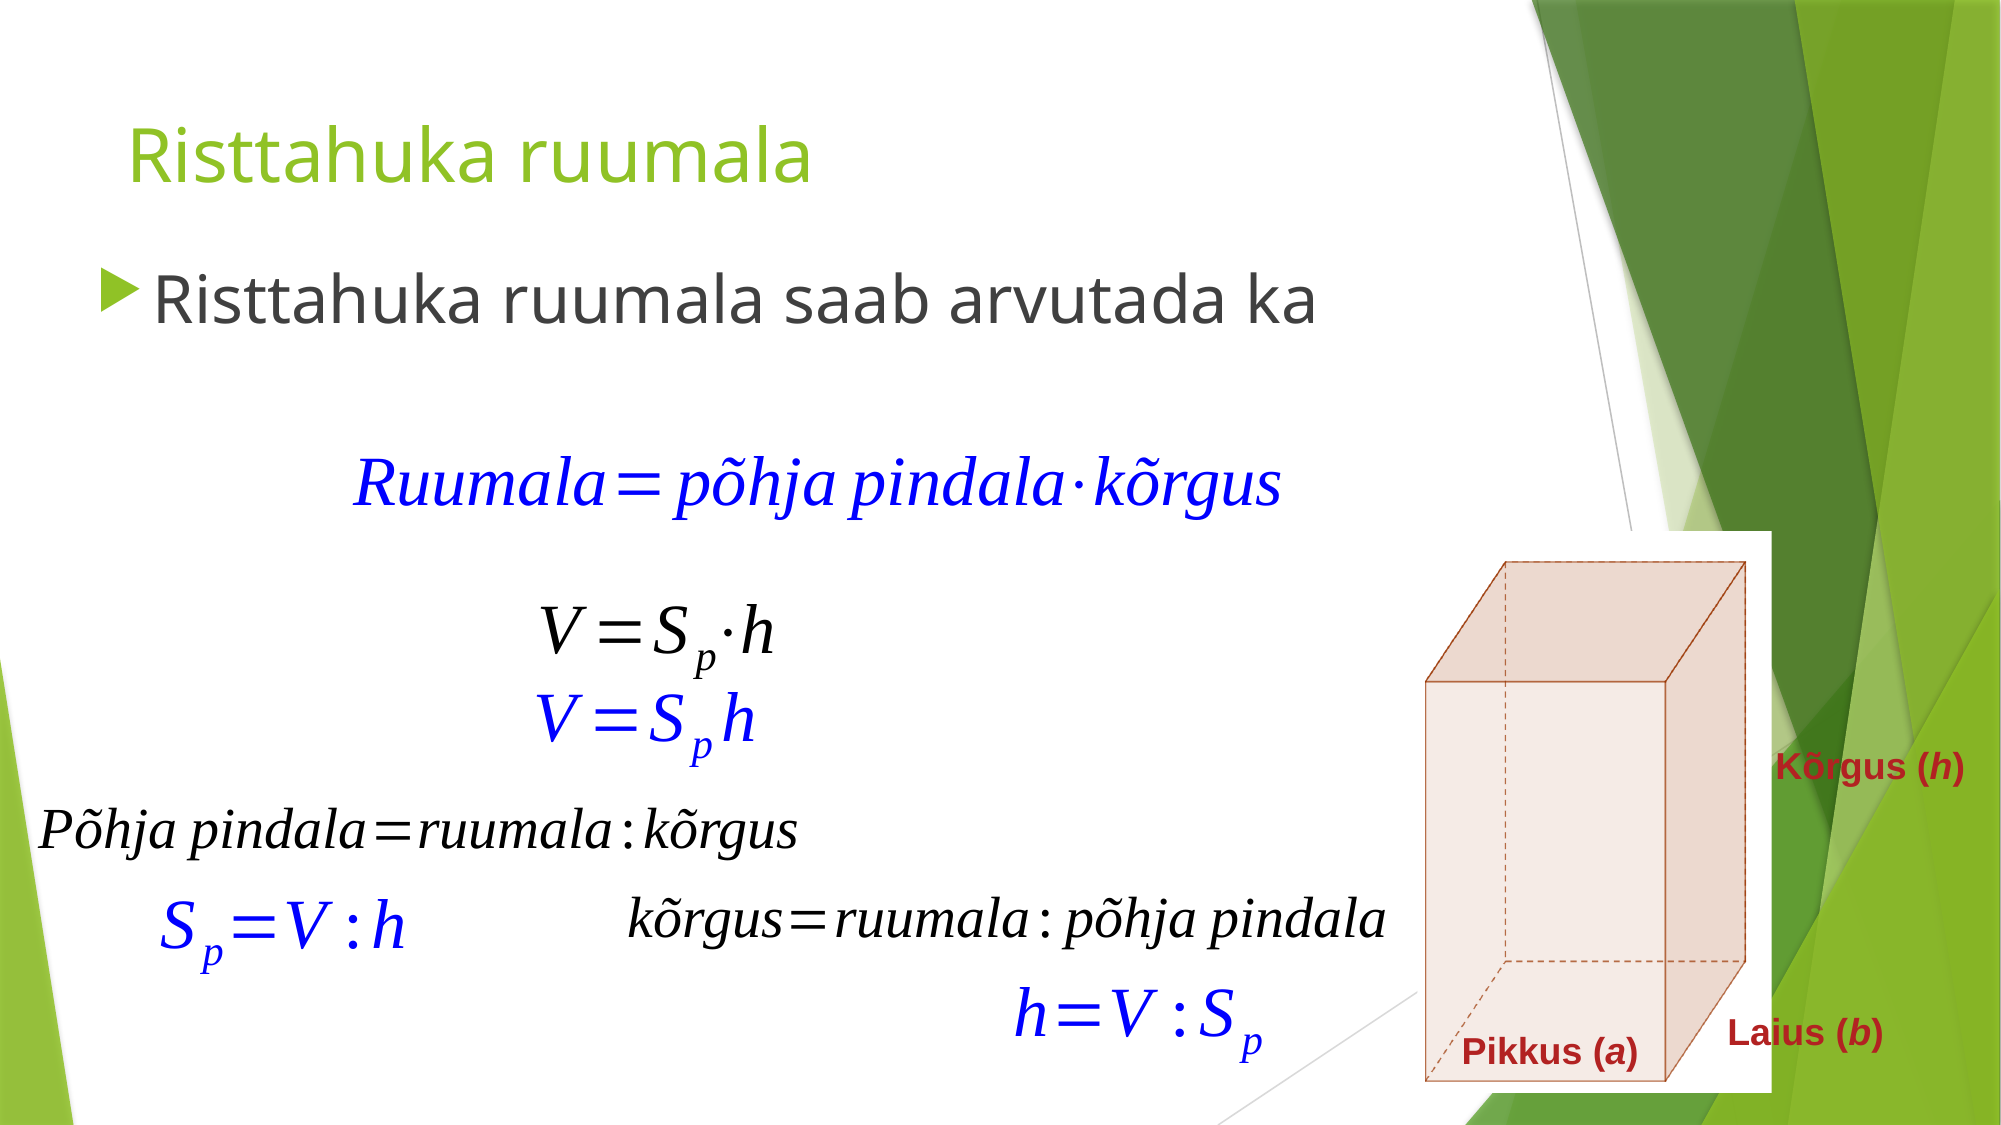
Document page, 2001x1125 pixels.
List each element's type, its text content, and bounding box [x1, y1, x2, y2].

chart [527, 590, 784, 768]
chart [29, 797, 807, 862]
list Risttahuka ruumala saab arvutada ka [81, 249, 1595, 886]
text_box Pikkus (a) [1446, 1023, 1684, 1123]
text_box Kõrgus (h) [1760, 738, 2000, 837]
chart [1007, 974, 1270, 1064]
chart [343, 442, 1290, 521]
text_box Laius (b) [1712, 1003, 1901, 1061]
chart [151, 885, 414, 975]
title Risttahuka ruumala [111, 99, 1522, 237]
picture [1417, 531, 1772, 1093]
chart [620, 885, 1394, 951]
